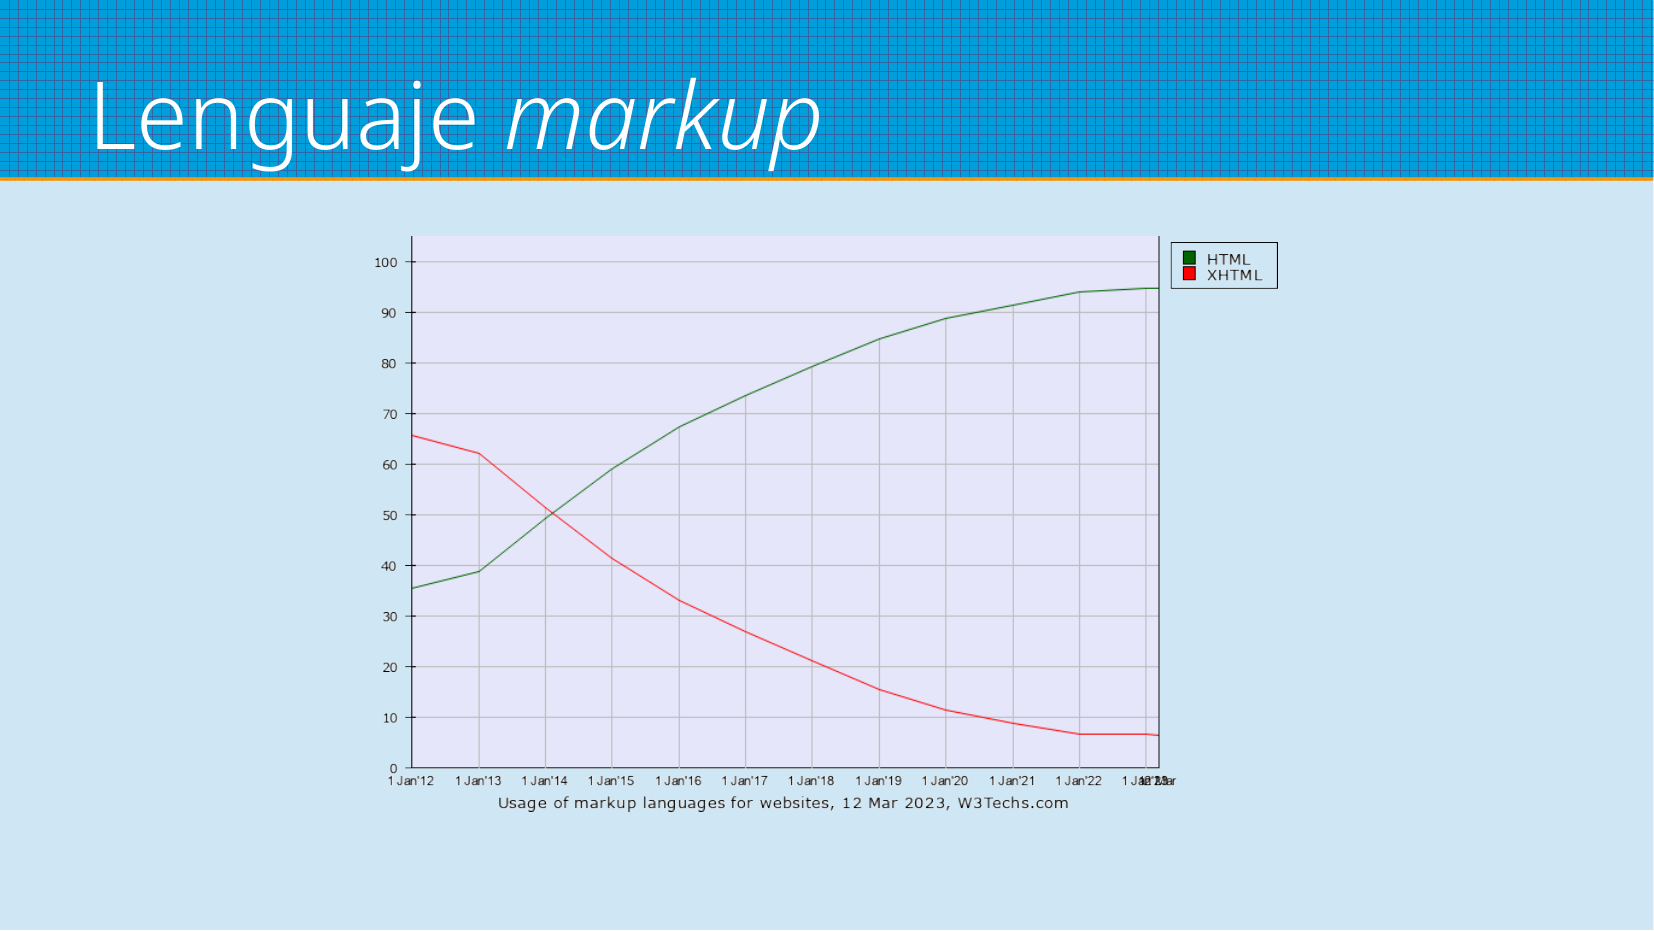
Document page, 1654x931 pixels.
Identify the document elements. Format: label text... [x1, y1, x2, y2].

title Lenguaje markup [88, 14, 1565, 178]
picture [375, 236, 1278, 812]
